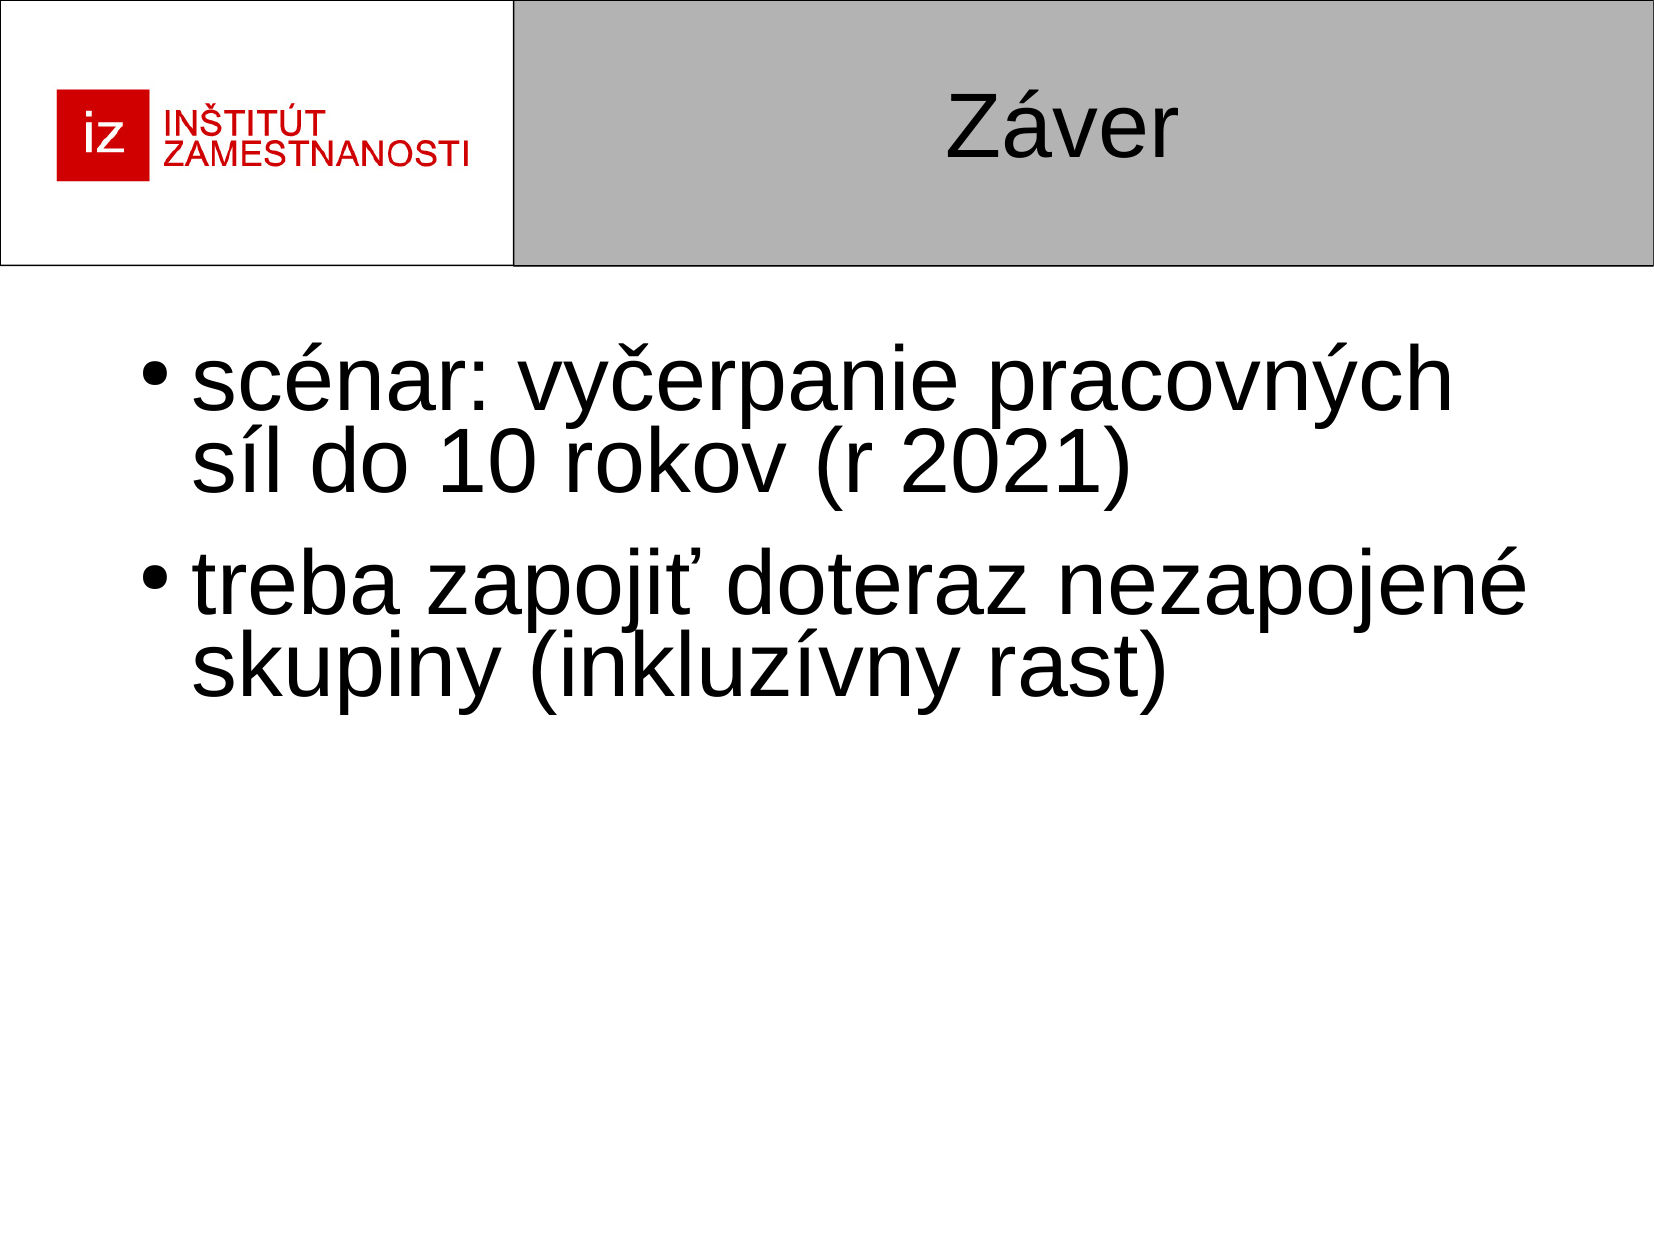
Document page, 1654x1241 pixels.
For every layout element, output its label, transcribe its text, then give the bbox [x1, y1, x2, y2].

title Záver [561, 29, 1565, 237]
list scénar: vyčerpanie pracovných síl do 10 rokov (r 2021) treba zapojiť doteraz nezapojené skupiny (inkluzívny rast) [121, 344, 1533, 1126]
picture [5, 8, 512, 257]
